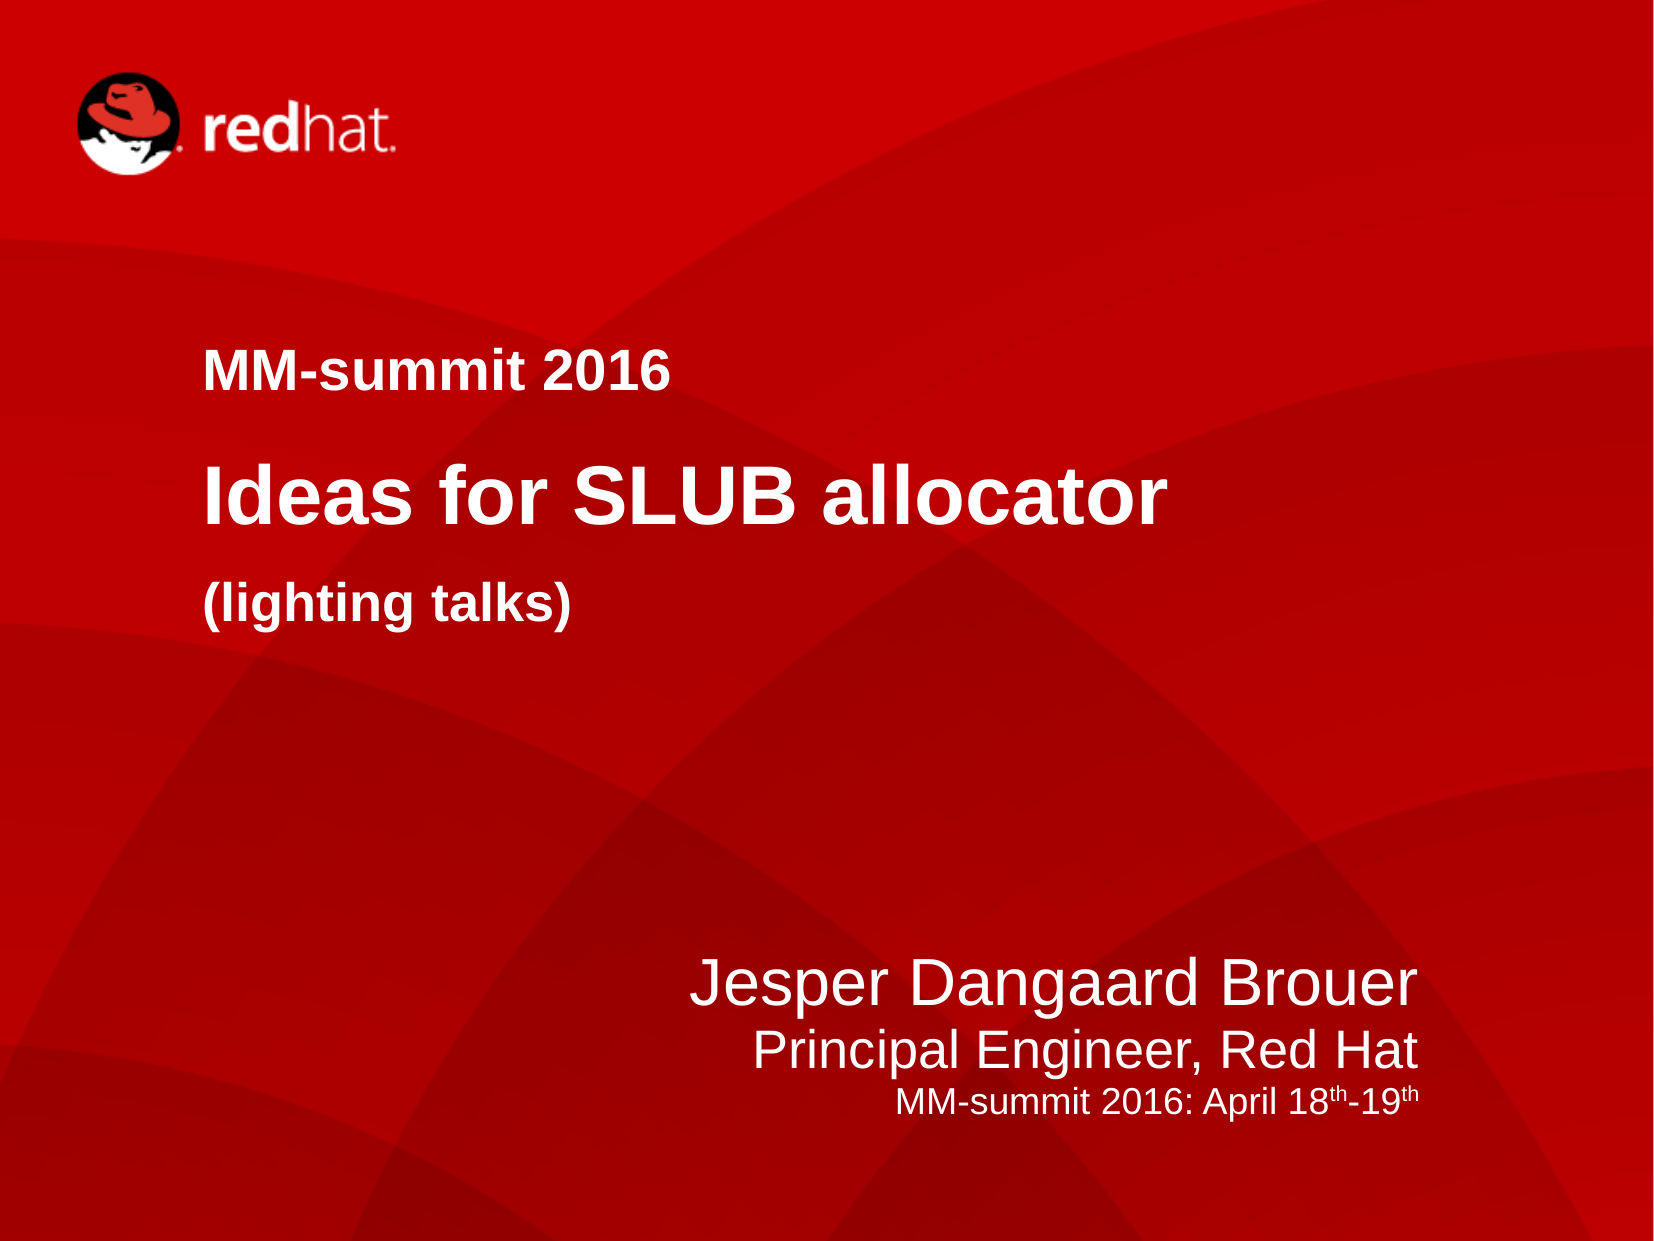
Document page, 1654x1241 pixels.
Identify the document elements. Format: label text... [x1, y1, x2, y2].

picture [0, 0, 1654, 1241]
text_box Jesper Dangaard Brouer Principal Engineer, Red Hat MM-summit 2016: April 18th-19th [675, 900, 1576, 1217]
text_box MM-summit 2016 Ideas for SLUB allocator (lighting talks) [187, 297, 1426, 1111]
